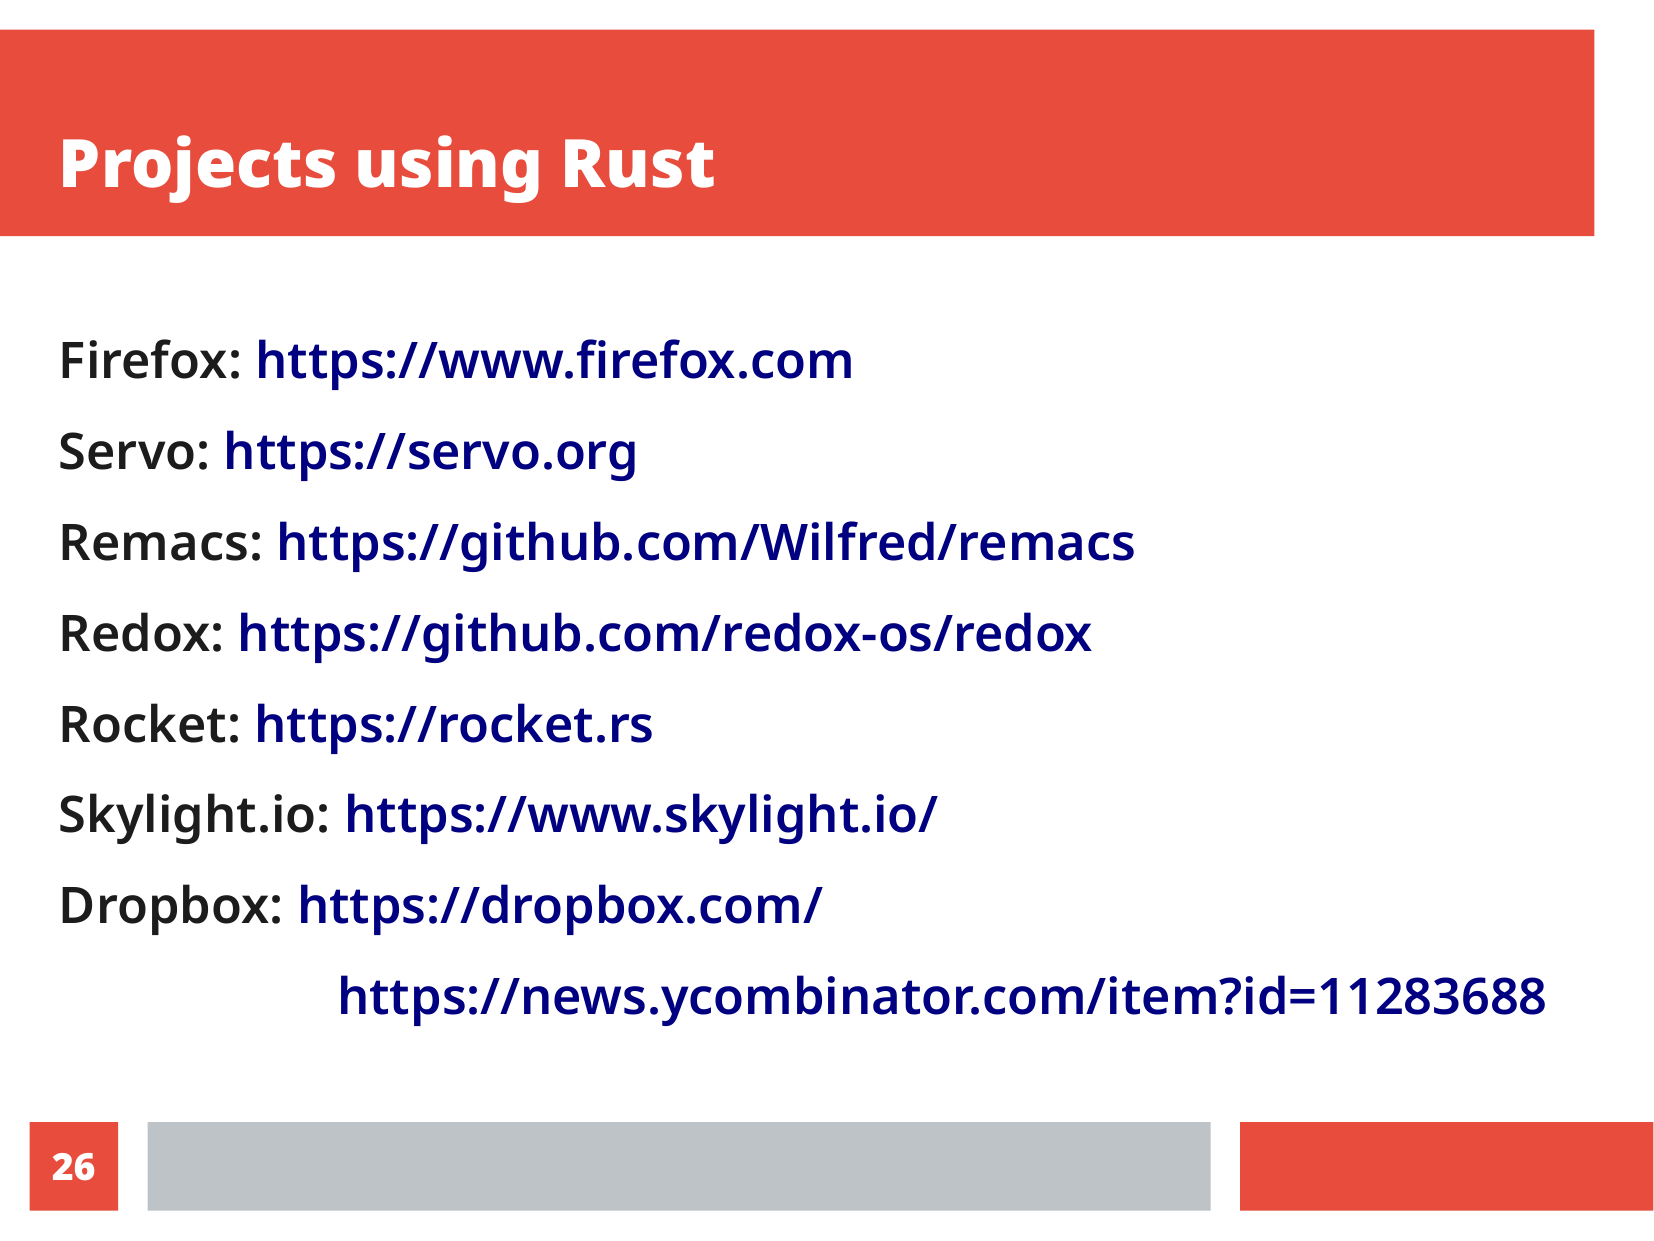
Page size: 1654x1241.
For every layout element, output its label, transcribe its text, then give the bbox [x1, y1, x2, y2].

list Firefox: https://www.firefox.com Servo: https://servo.org Remacs: https://github.com/Wilfred/remacs Redox: https://github.com/redox-os/redox Rocket: https://rocket.rs Skylight.io: https://www.skylight.io/ Dropbox: https://dropbox.com/ https://news.ycombinator.com/item?id=11283688 [59, 324, 1565, 1093]
title Projects using Rust [59, 59, 1595, 207]
